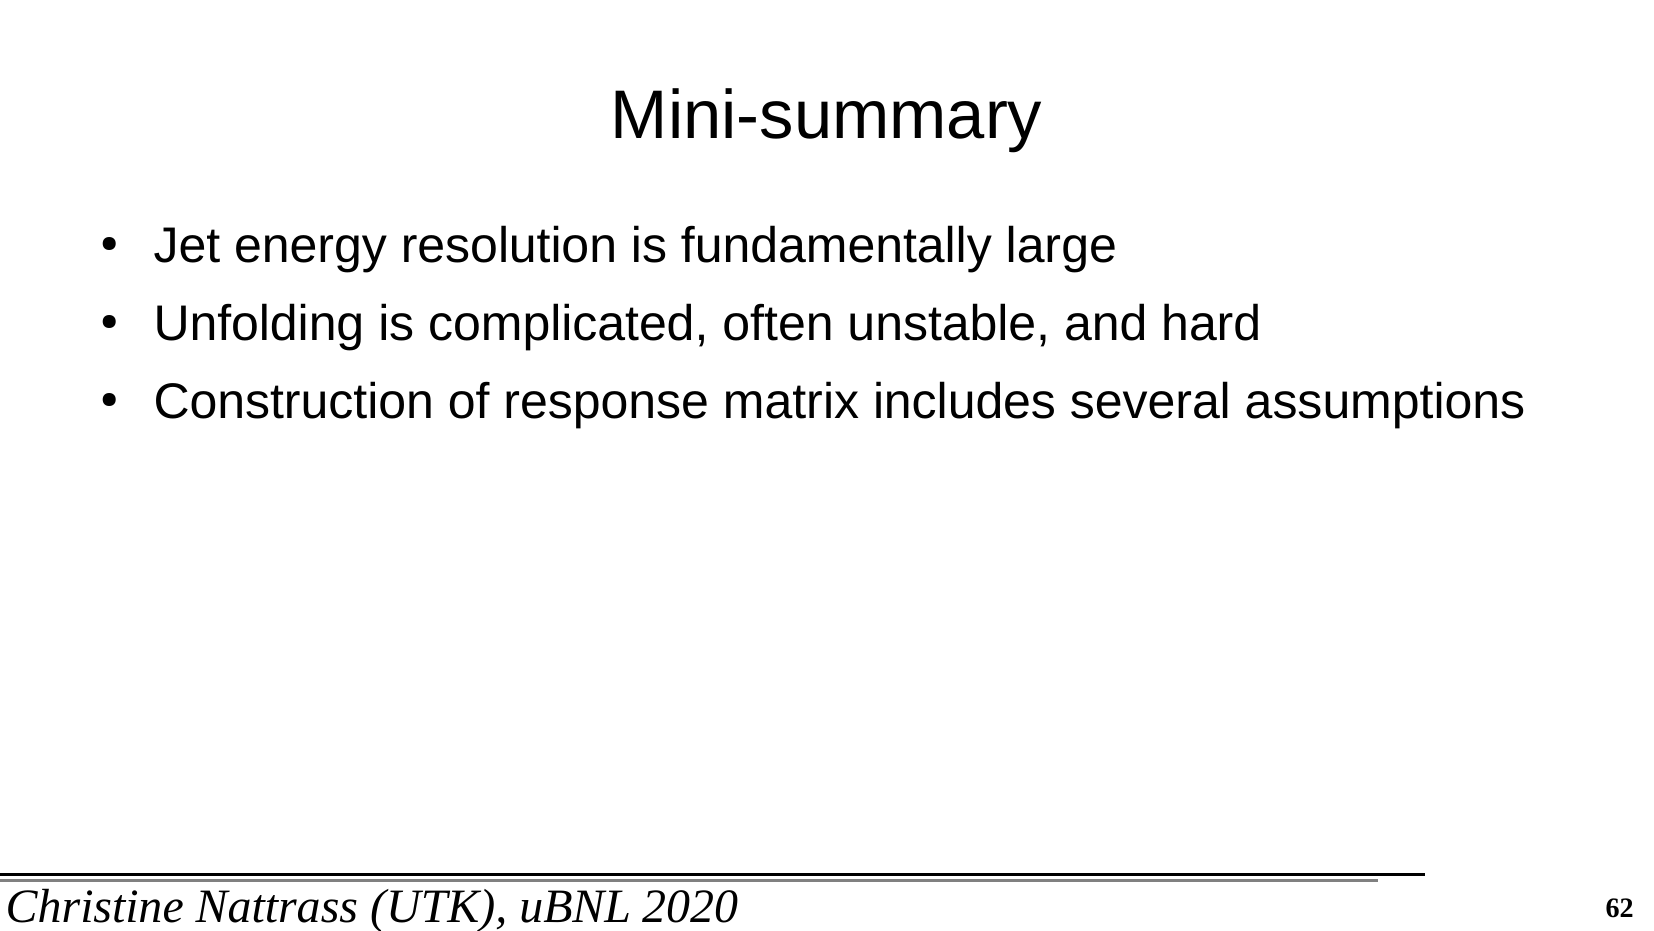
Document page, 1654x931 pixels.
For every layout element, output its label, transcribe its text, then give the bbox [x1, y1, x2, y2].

list Jet energy resolution is fundamentally large Unfolding is complicated, often unstable, and hard Construction of response matrix includes several assumptions [82, 217, 1538, 758]
title Mini-summary [82, 37, 1571, 193]
